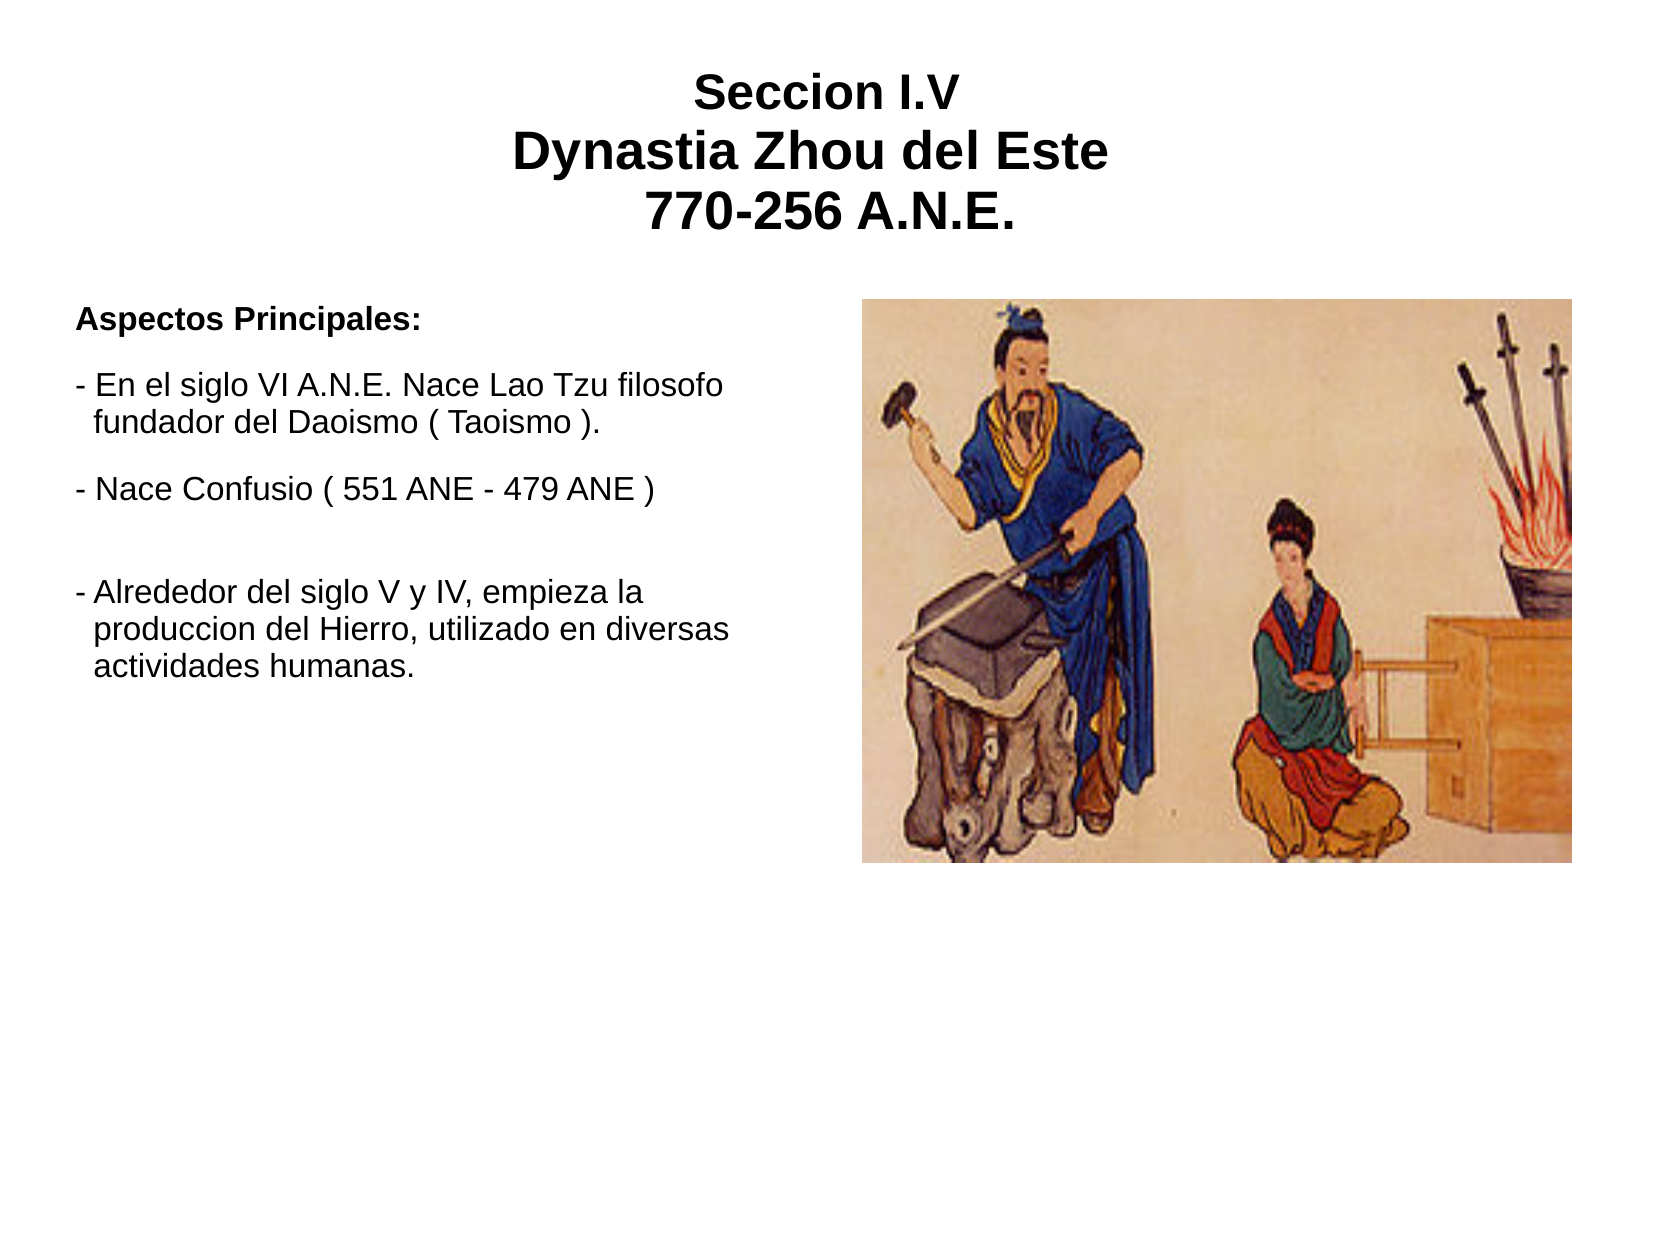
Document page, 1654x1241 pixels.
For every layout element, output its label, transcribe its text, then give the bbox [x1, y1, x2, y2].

list Aspectos Principales: - En el siglo VI A.N.E. Nace Lao Tzu filosofo fundador del Daoismo ( Taoismo ). - Nace Confusio ( 551 ANE - 479 ANE ) - Alrededor del siglo V y IV, empieza la produccion del Hierro, utilizado en diversas actividades humanas. [75, 300, 809, 1094]
picture [862, 299, 1572, 863]
title Seccion I.V Dynastia Zhou del Este 770-256 A.N.E. [82, 56, 1571, 250]
